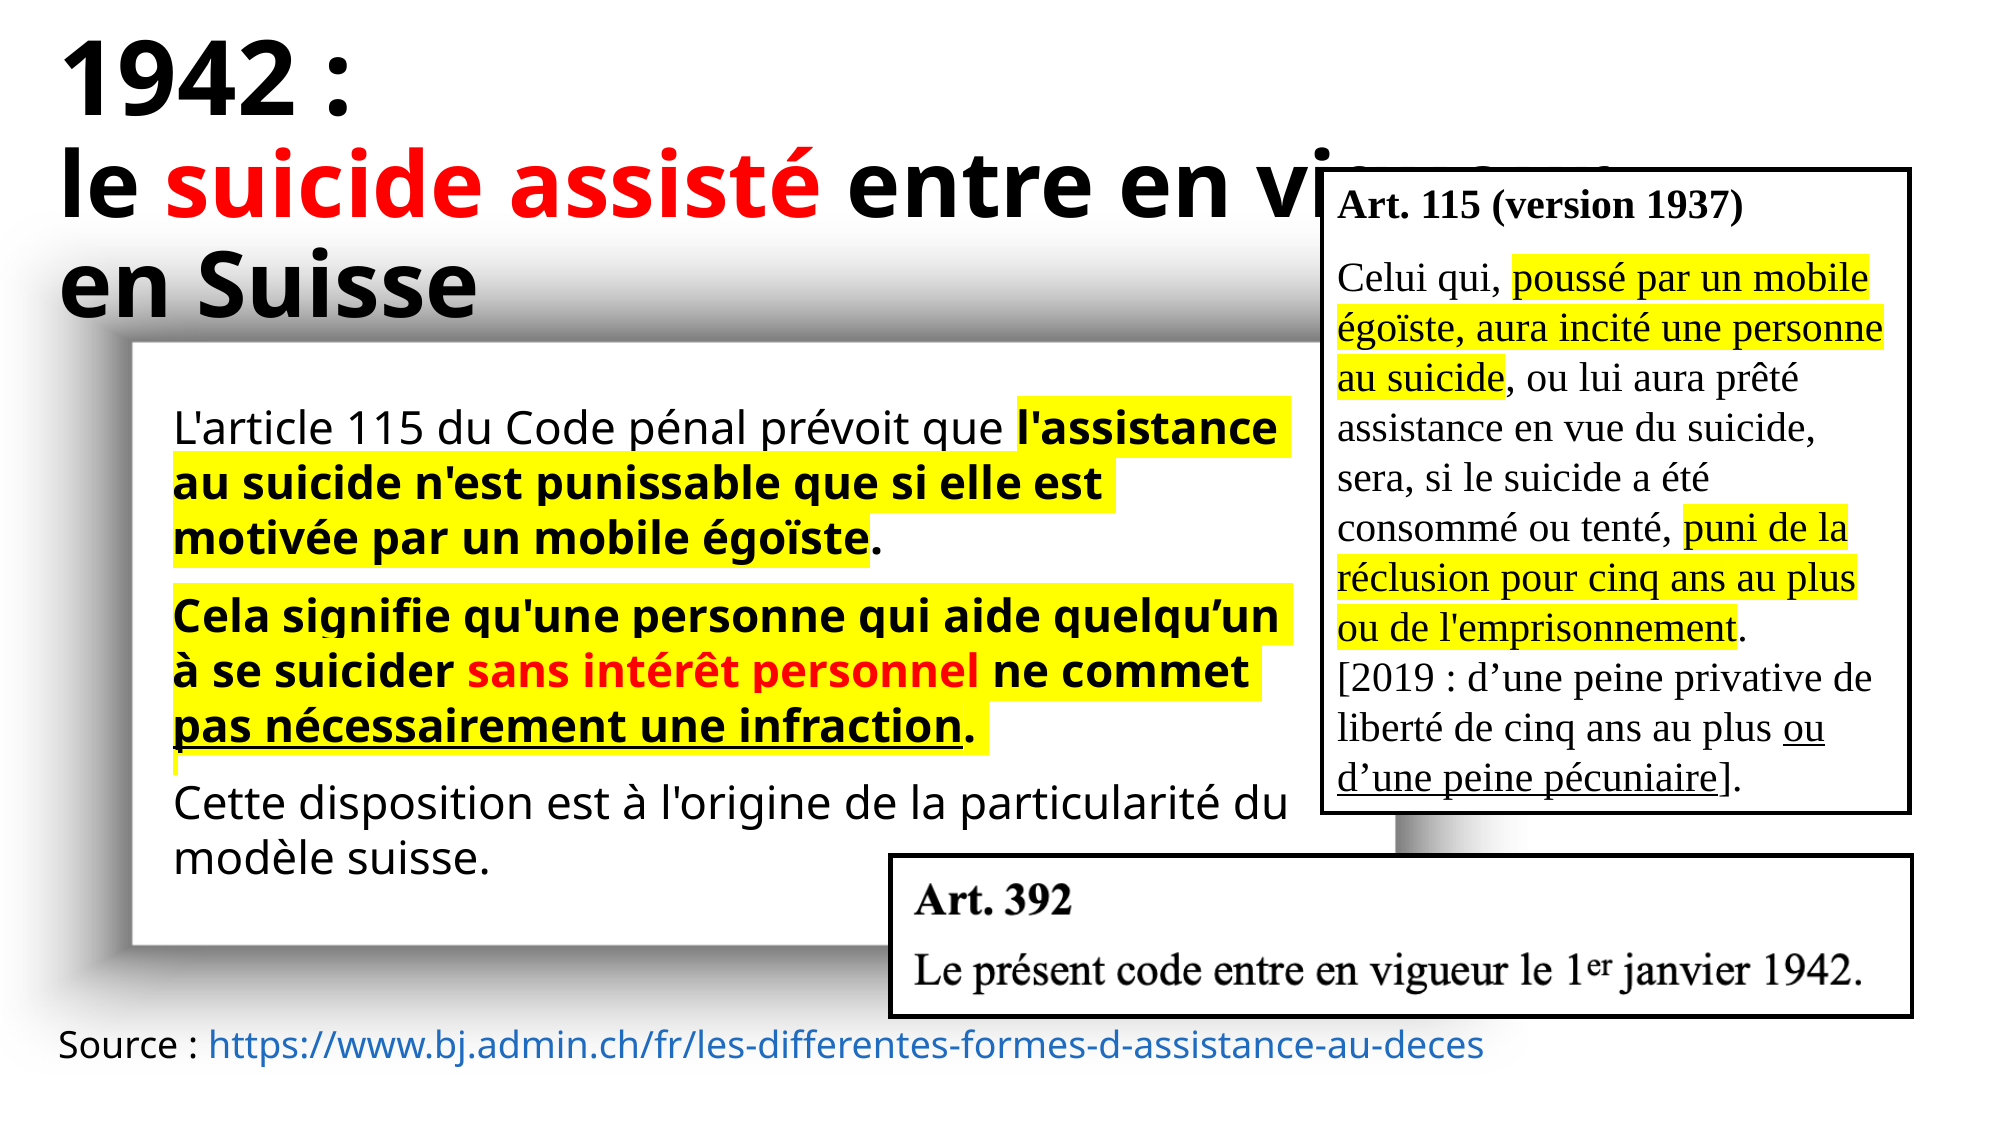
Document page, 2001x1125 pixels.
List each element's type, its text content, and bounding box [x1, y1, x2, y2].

text_box Art. 115 (version 1937) Celui qui, poussé par un mobile égoïste, aura incité une personne au suicide, ou lui aura prêté assistance en vue du suicide, sera, si le suicide a été consommé ou tenté, puni de la réclusion pour cinq ans au plus ou de l'emprisonnement. [2019 : d’une peine privative de liberté de cinq ans au plus ou d’une peine pécuniaire]. [1322, 169, 1910, 814]
picture [1370, 815, 1528, 853]
picture [0, 213, 1320, 1075]
text_box 1942 : le suicide assisté entre en vigueur en Suisse [43, 28, 1994, 347]
text_box L'article 115 du Code pénal prévoit que l'assistance au suicide n'est punissable que si elle est motivée par un mobile égoïste. Cela signifie qu'une personne qui aide quelqu’un à se suicider sans intérêt personnel ne commet pas nécessairement une infraction. Cette disposition est à l'origine de la particularité du modèle suisse. [157, 391, 1370, 897]
text_box Source : https://www.bj.admin.ch/fr/les-differentes-formes-d-assistance-au-deces [43, 1013, 1609, 1075]
picture [892, 857, 1910, 1014]
